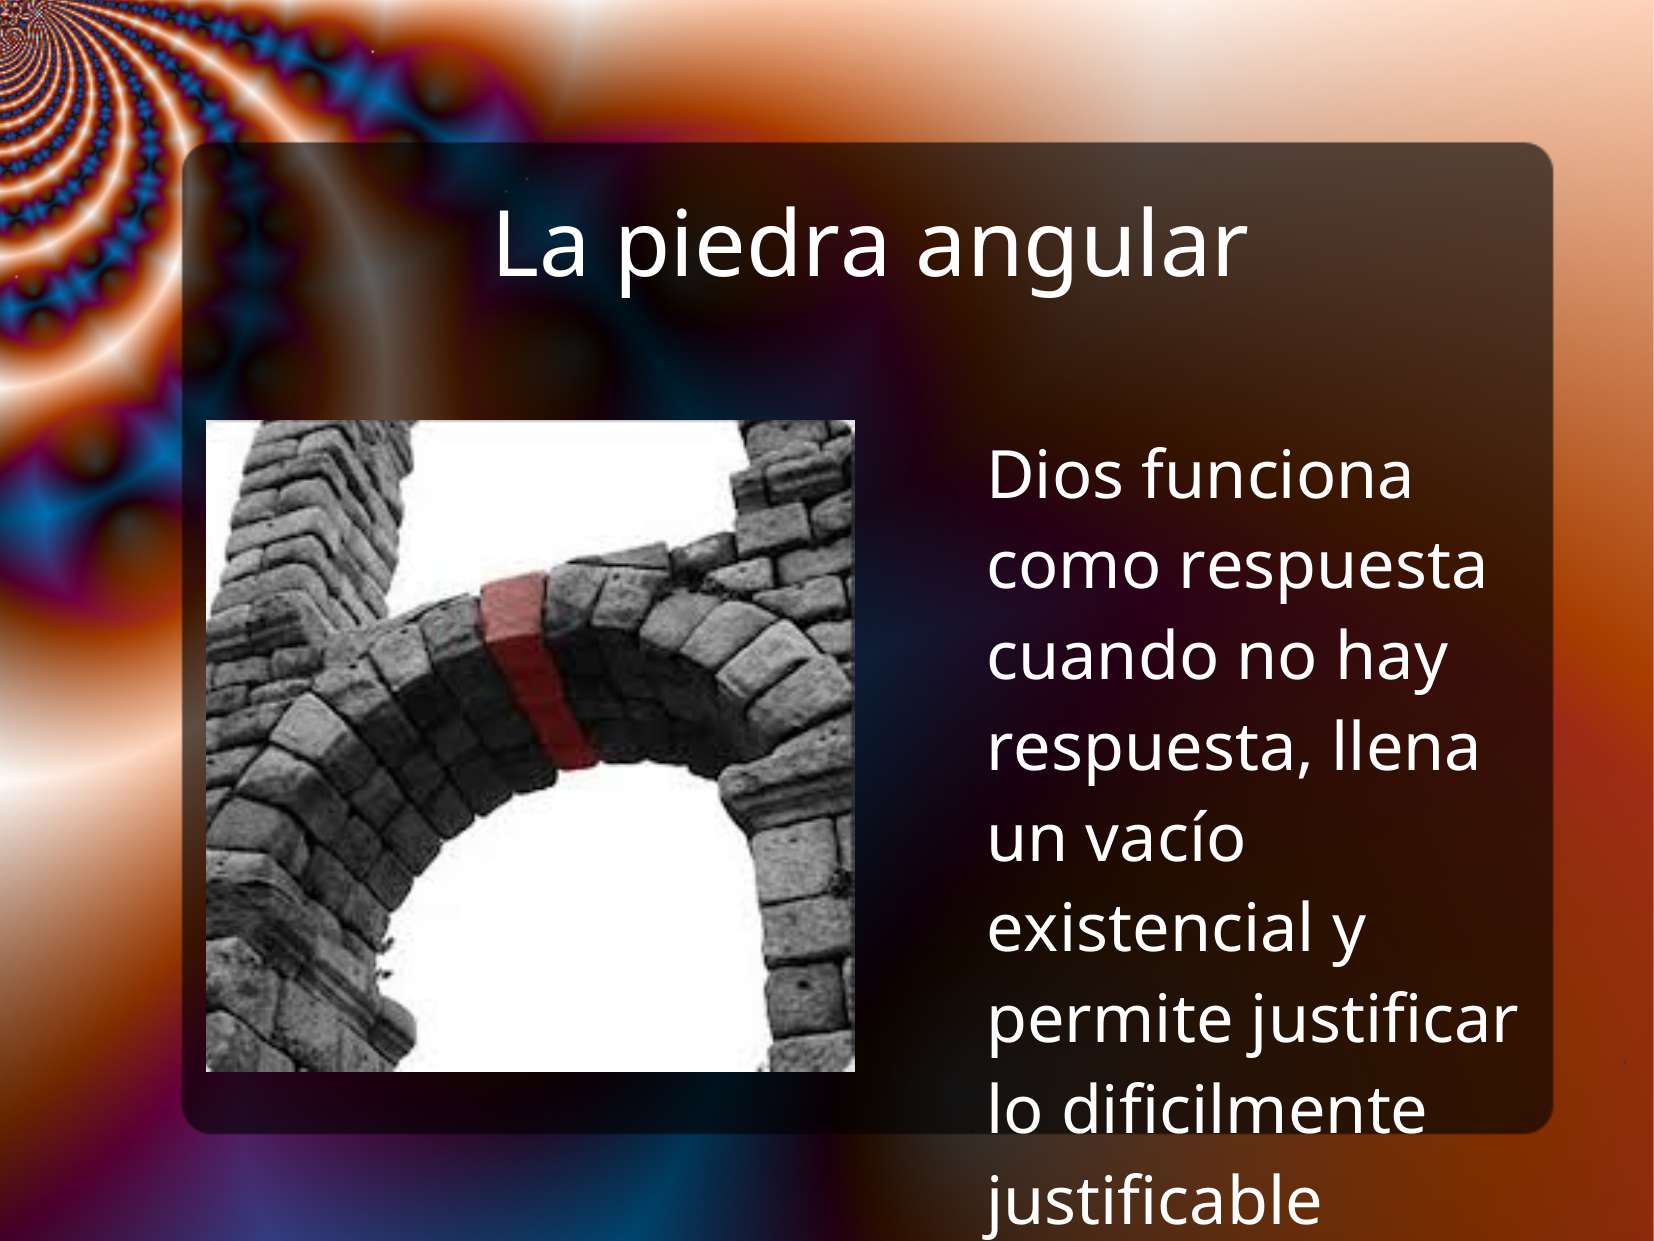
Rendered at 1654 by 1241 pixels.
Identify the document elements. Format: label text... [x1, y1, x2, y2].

picture [0, 0, 1654, 1241]
title La piedra angular [206, 156, 1536, 325]
list Dios funciona como respuesta cuando no hay respuesta, llena un vacío existencial y permite justificar lo dificilmente justificable [915, 426, 1536, 1093]
